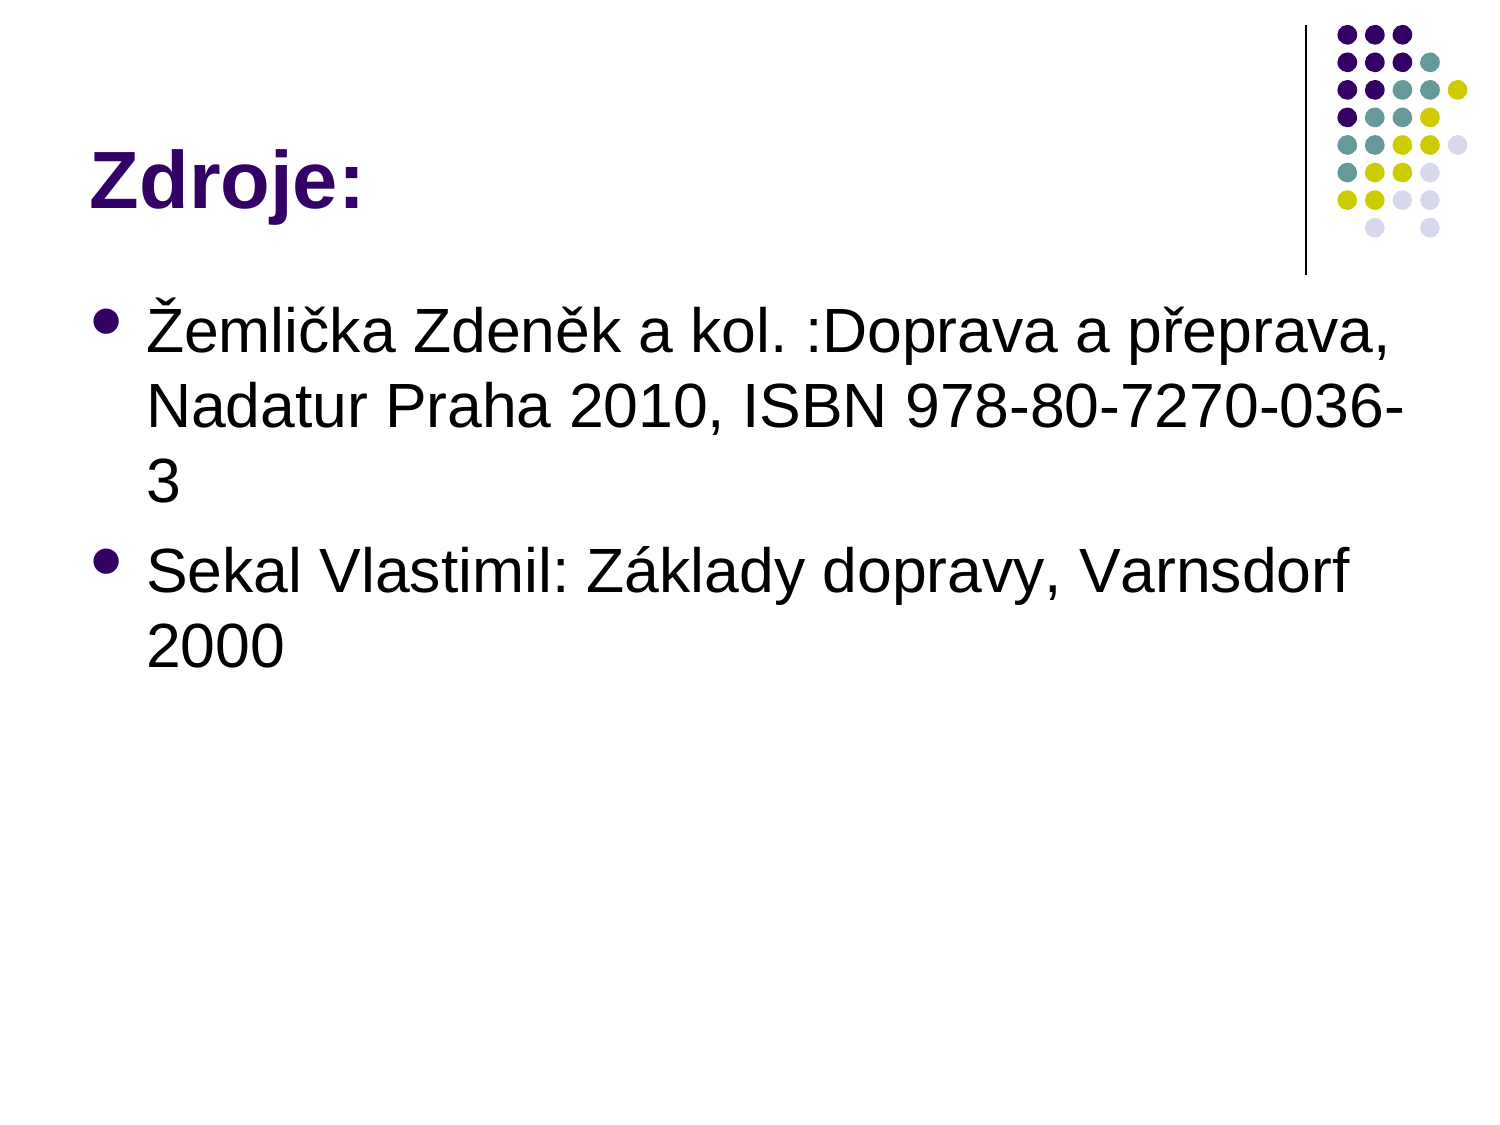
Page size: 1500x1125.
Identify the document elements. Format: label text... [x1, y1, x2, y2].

list Žemlička Zdeněk a kol. :Doprava a přeprava, Nadatur Praha 2010, ISBN 978-80-7270-036-3 Sekal Vlastimil: Základy dopravy, Varnsdorf 2000 [75, 282, 1426, 1006]
title Zdroje: [74, 20, 1313, 233]
